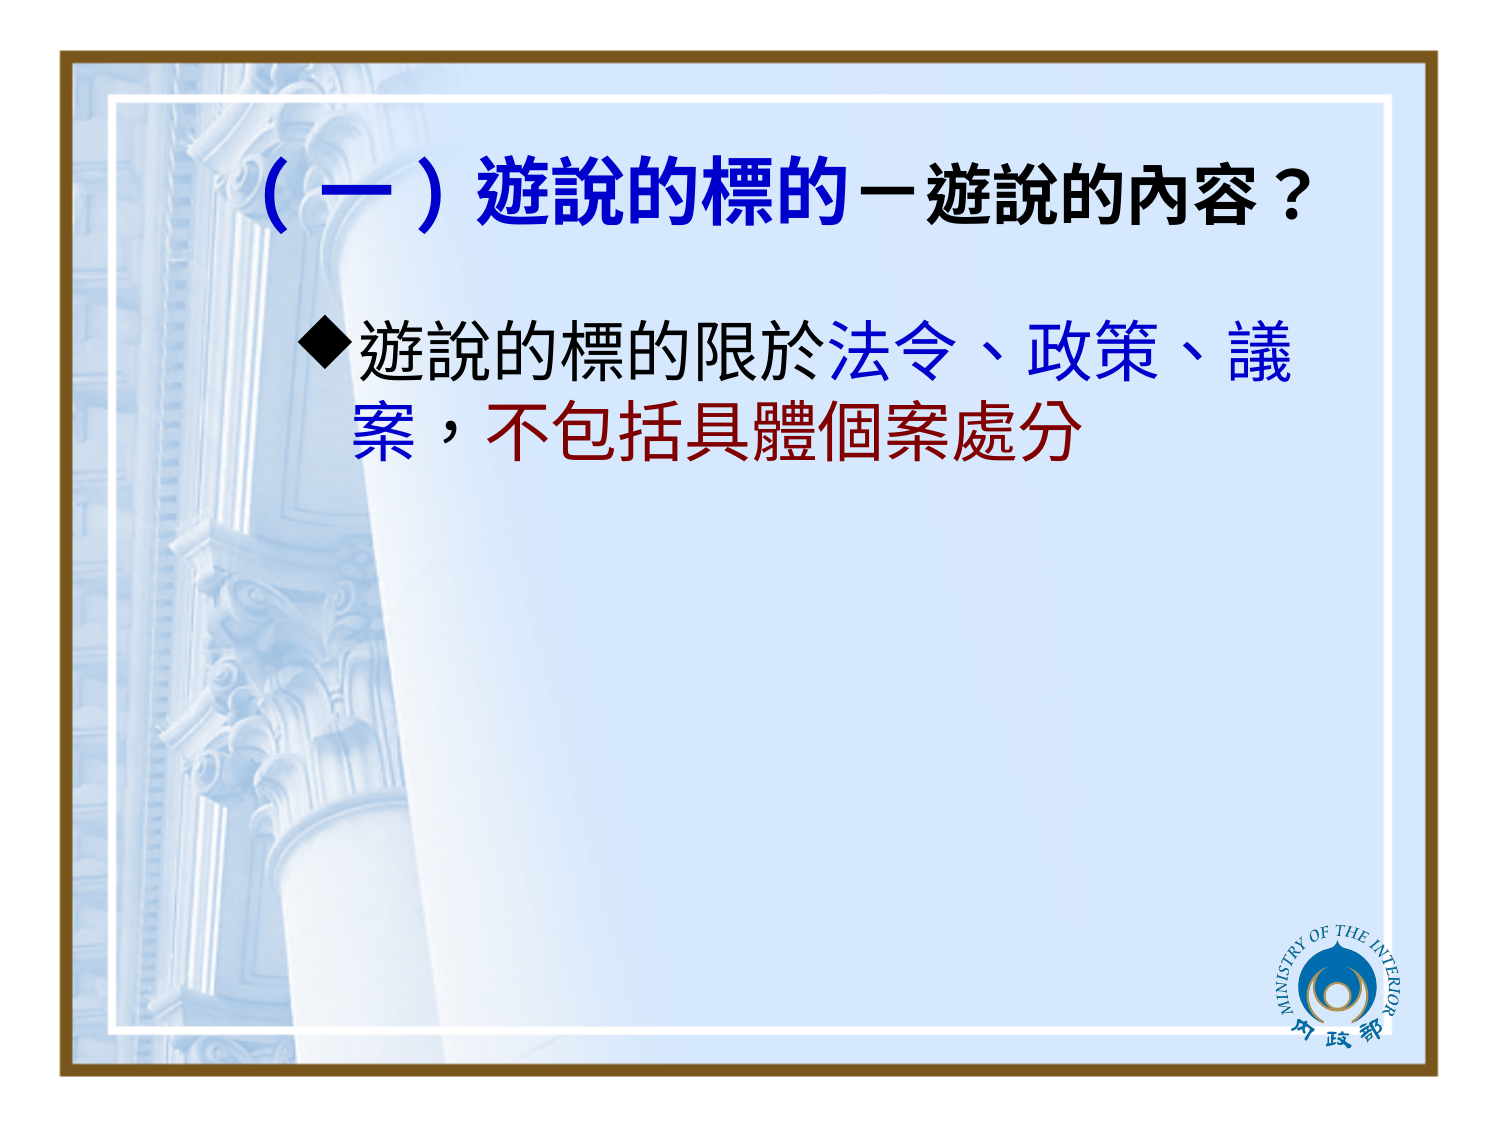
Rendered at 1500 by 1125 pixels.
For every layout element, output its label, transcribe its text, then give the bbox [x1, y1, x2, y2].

text_box 遊說的標的限於法令、政策、議案，不包括具體個案處分 [277, 302, 1353, 478]
text_box (一)遊說的標的－遊說的內容？ [242, 137, 1306, 243]
picture [0, 0, 1500, 1125]
